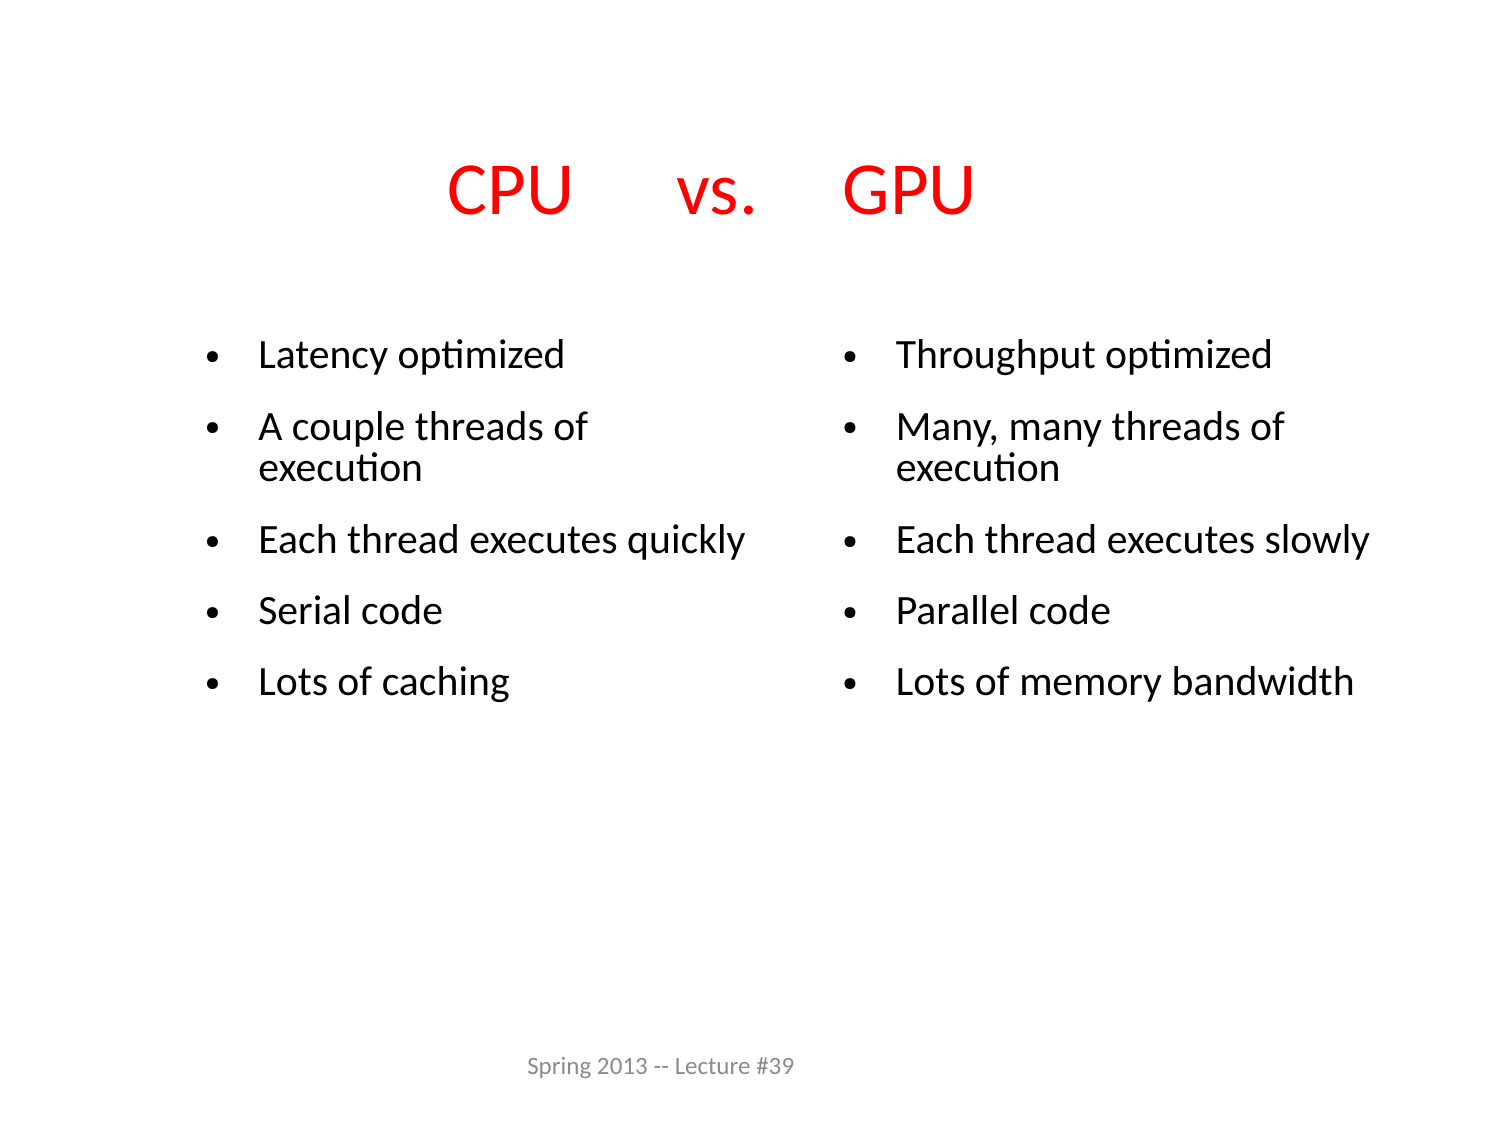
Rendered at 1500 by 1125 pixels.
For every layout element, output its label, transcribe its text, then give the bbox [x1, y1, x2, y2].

title CPU vs. GPU [75, 75, 1351, 317]
list Latency optimized A couple threads of execution Each thread executes quickly Serial code Lots of caching [187, 337, 751, 925]
list Throughput optimized Many, many threads of execution Each thread executes slowly Parallel code Lots of memory bandwidth [825, 337, 1375, 925]
